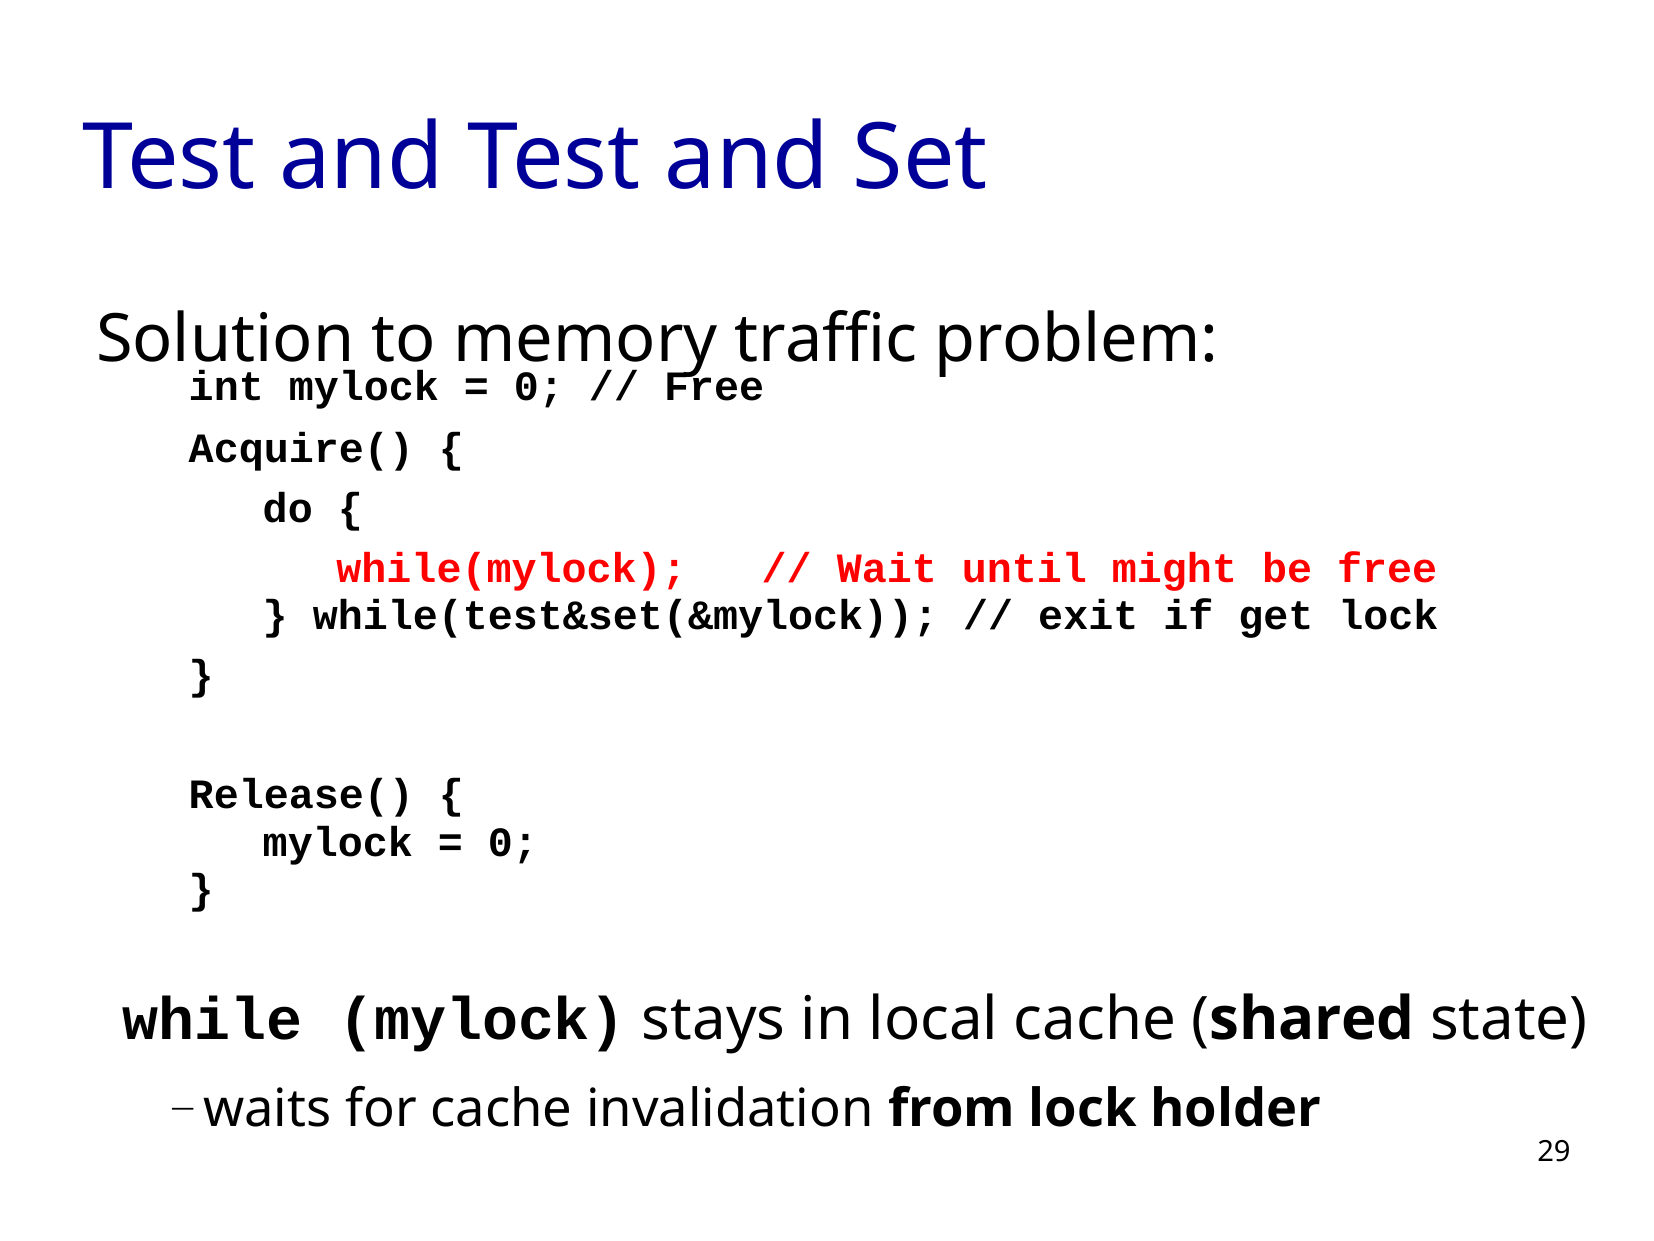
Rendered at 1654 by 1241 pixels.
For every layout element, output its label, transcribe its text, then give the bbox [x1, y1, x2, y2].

text_box int mylock = 0; // Free Acquire() { do { while(mylock); // Wait until might be free } while(test&set(&mylock)); // exit if get lock } Release() { mylock = 0; } [53, 339, 1546, 931]
list while (mylock) stays in local cache (shared state) waits for cache invalidation from lock holder [90, 975, 1601, 1201]
title Test and Test and Set [82, 49, 1571, 257]
list Solution to memory traffic problem: [60, 290, 1571, 391]
